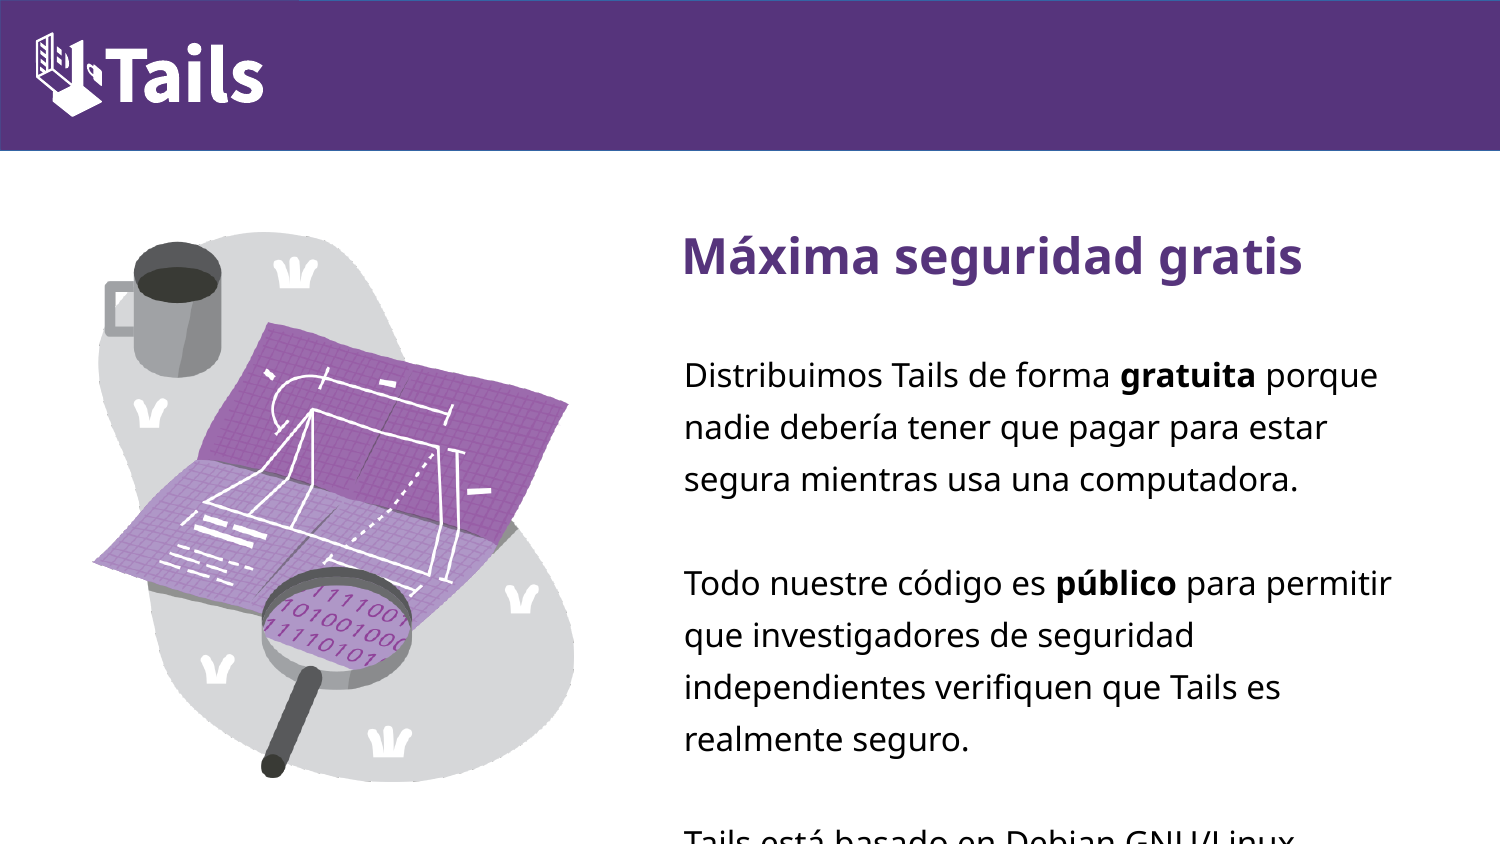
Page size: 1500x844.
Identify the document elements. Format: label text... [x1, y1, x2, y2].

picture [92, 232, 574, 782]
text_box Distribuimos Tails de forma gratuita porque nadie debería tener que pagar para estar segura mientras usa una computadora. Todo nuestre código es público para permitir que investigadores de seguridad independientes verifiquen que Tails es realmente seguro. Tails está basado en Debian GNU/Linux. [669, 337, 1457, 785]
title Máxima seguridad gratis [680, 197, 1426, 314]
